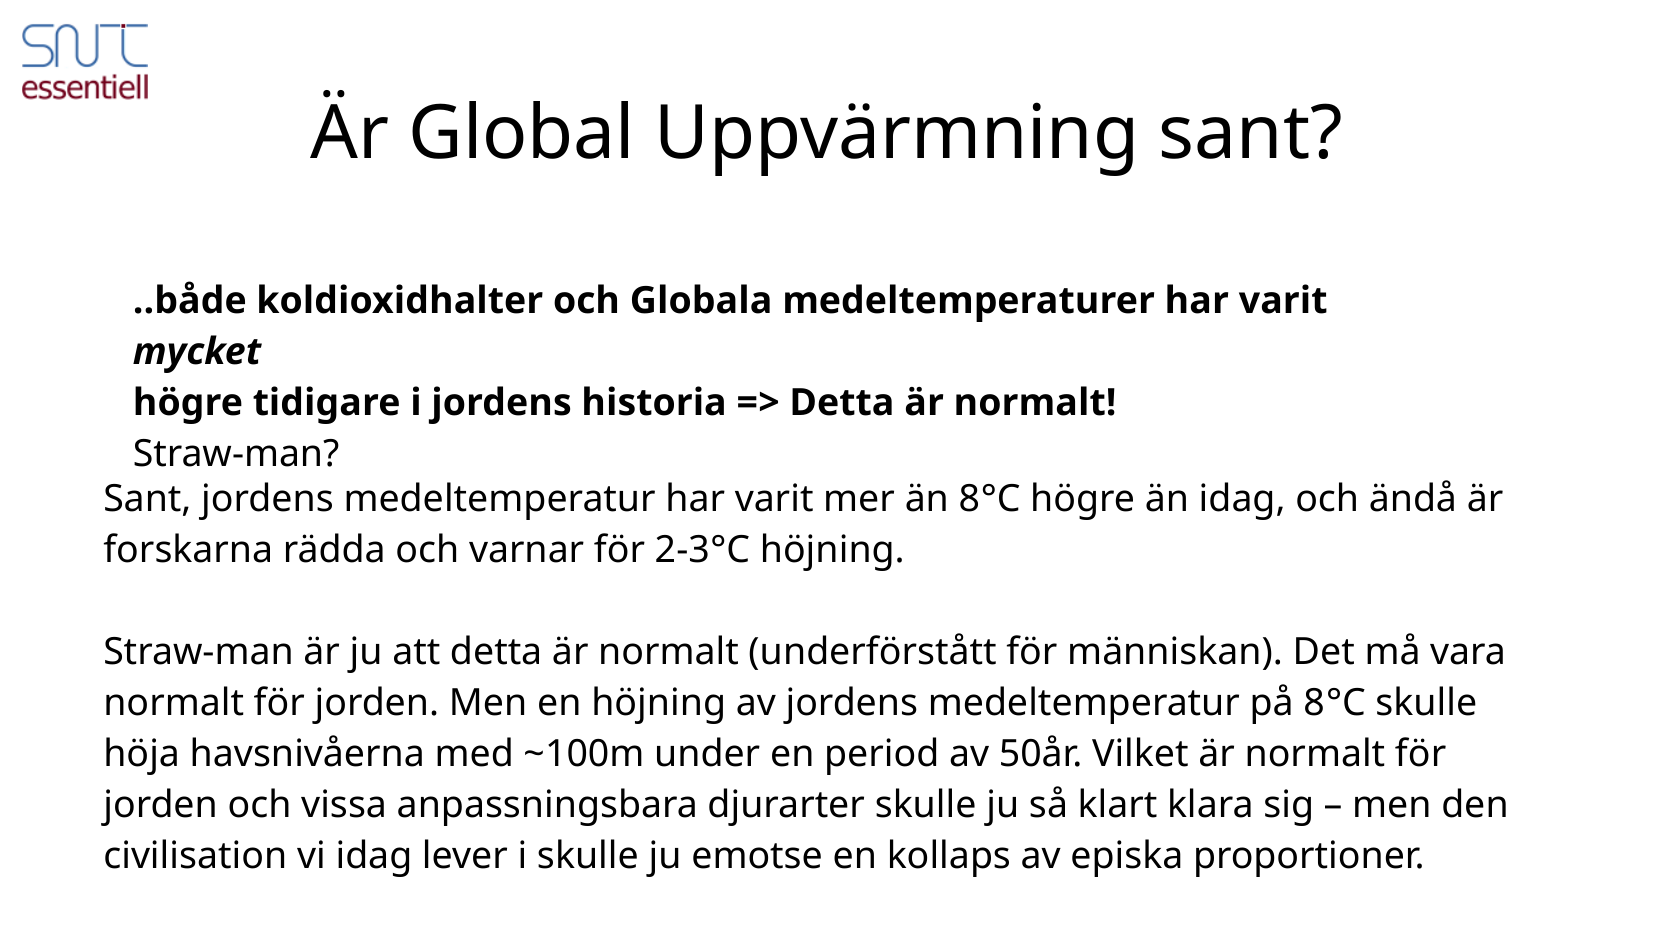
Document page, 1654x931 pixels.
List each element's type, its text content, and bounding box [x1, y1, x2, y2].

picture [22, 0, 148, 125]
title Är Global Uppvärmning sant? [82, 51, 1571, 207]
text_box Sant, jordens medeltemperatur har varit mer än 8°C högre än idag, och ändå är forskarna rädda och varnar för 2-3°C höjning. Straw-man är ju att detta är normalt (underförstått för människan). Det må vara normalt för jorden. Men en höjning av jordens medeltemperatur på 8°C skulle höja havsnivåerna med ~100m under en period av 50år. Vilket är normalt för jorden och vissa anpassningsbara djurarter skulle ju så klart klara sig – men den civilisation vi idag lever i skulle ju emotse en kollaps av episka proportioner. [88, 464, 1565, 928]
text_box ..både koldioxidhalter och Globala medeltemperaturer har varit mycket högre tidigare i jordens historia => Detta är normalt! Straw-man? [118, 265, 1418, 430]
